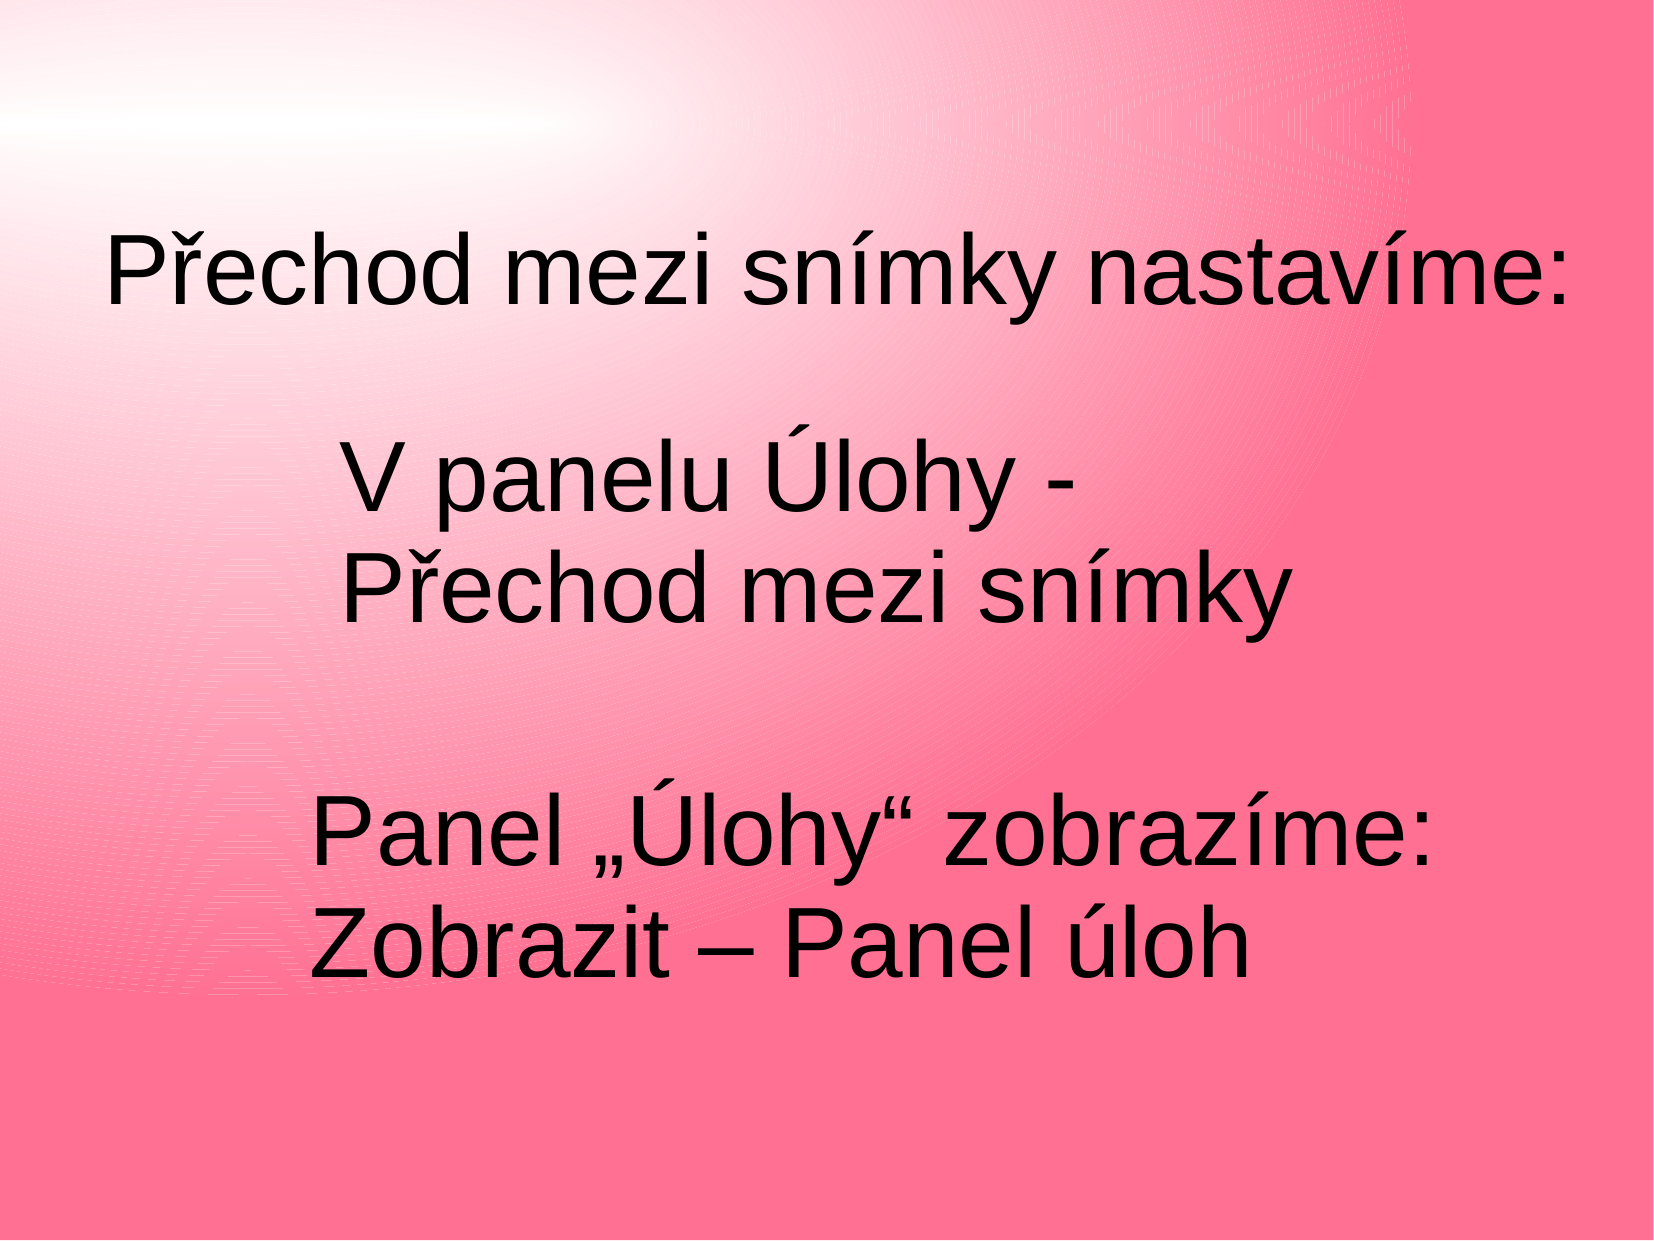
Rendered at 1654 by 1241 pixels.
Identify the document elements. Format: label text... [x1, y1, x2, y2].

text_box Panel „Úlohy“ zobrazíme: Zobrazit – Panel úloh [295, 767, 1506, 1007]
text_box V panelu Úlohy - Přechod mezi snímky [324, 413, 1310, 652]
text_box Přechod mezi snímky nastavíme: [88, 206, 1595, 334]
